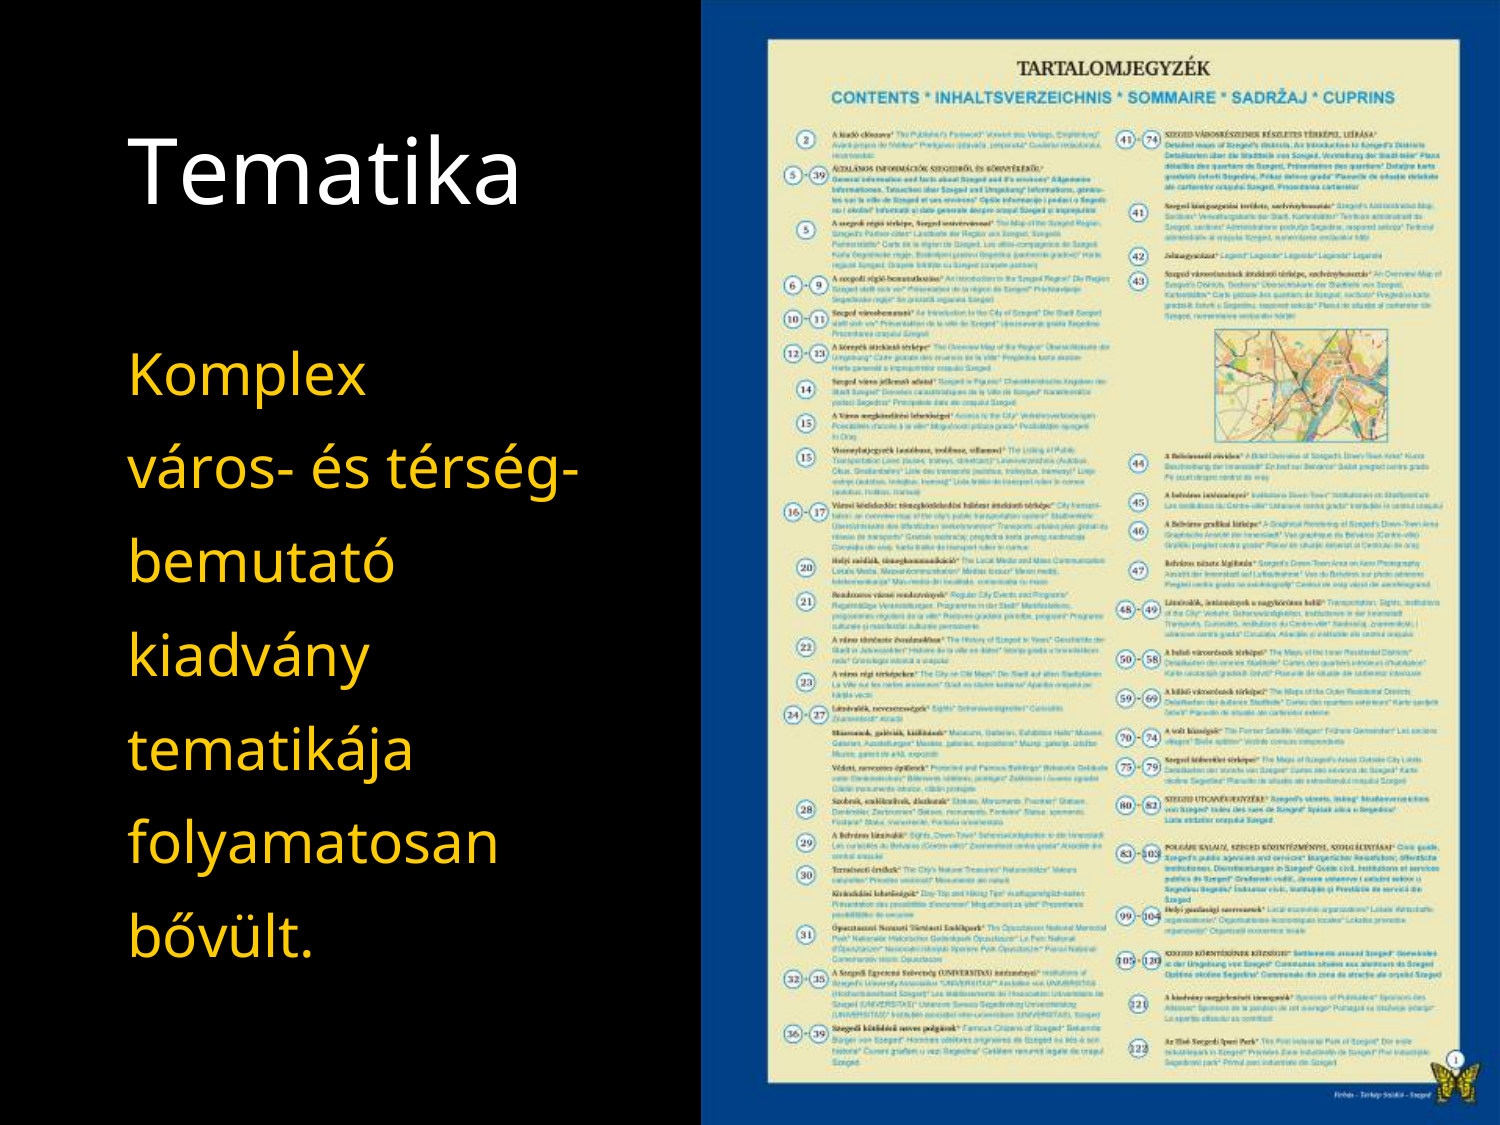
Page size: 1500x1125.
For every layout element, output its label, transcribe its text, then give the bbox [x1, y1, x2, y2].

title Tematika [112, 49, 650, 290]
list Komplex város- és térség- bemutató kiadvány tematikája folyamatosan bővült. [112, 324, 680, 1002]
picture [701, 0, 1500, 1125]
